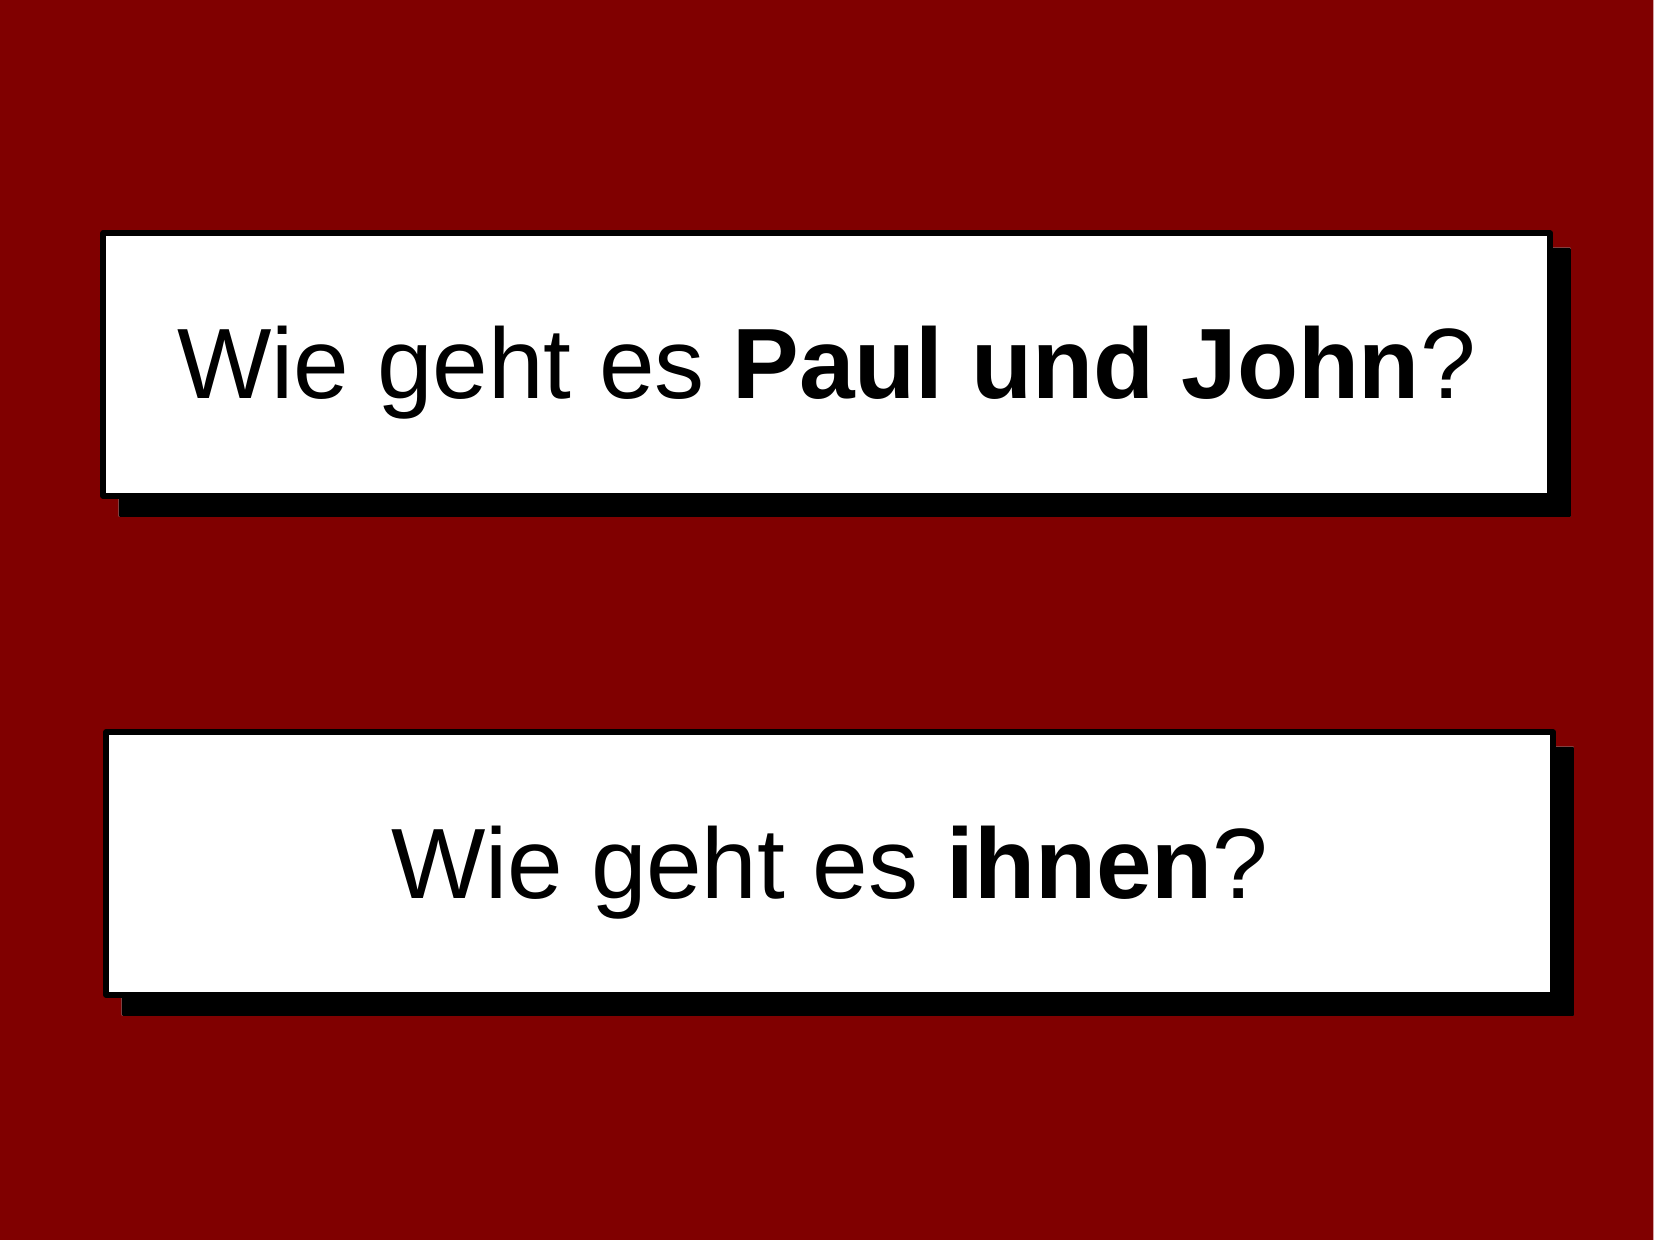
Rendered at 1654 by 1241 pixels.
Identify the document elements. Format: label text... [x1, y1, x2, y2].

text_box [106, 732, 1554, 996]
text_box Wie geht es ihnen? [126, 800, 1533, 948]
text_box Wie geht es Paul und John? [124, 301, 1530, 449]
text_box [103, 233, 1551, 497]
